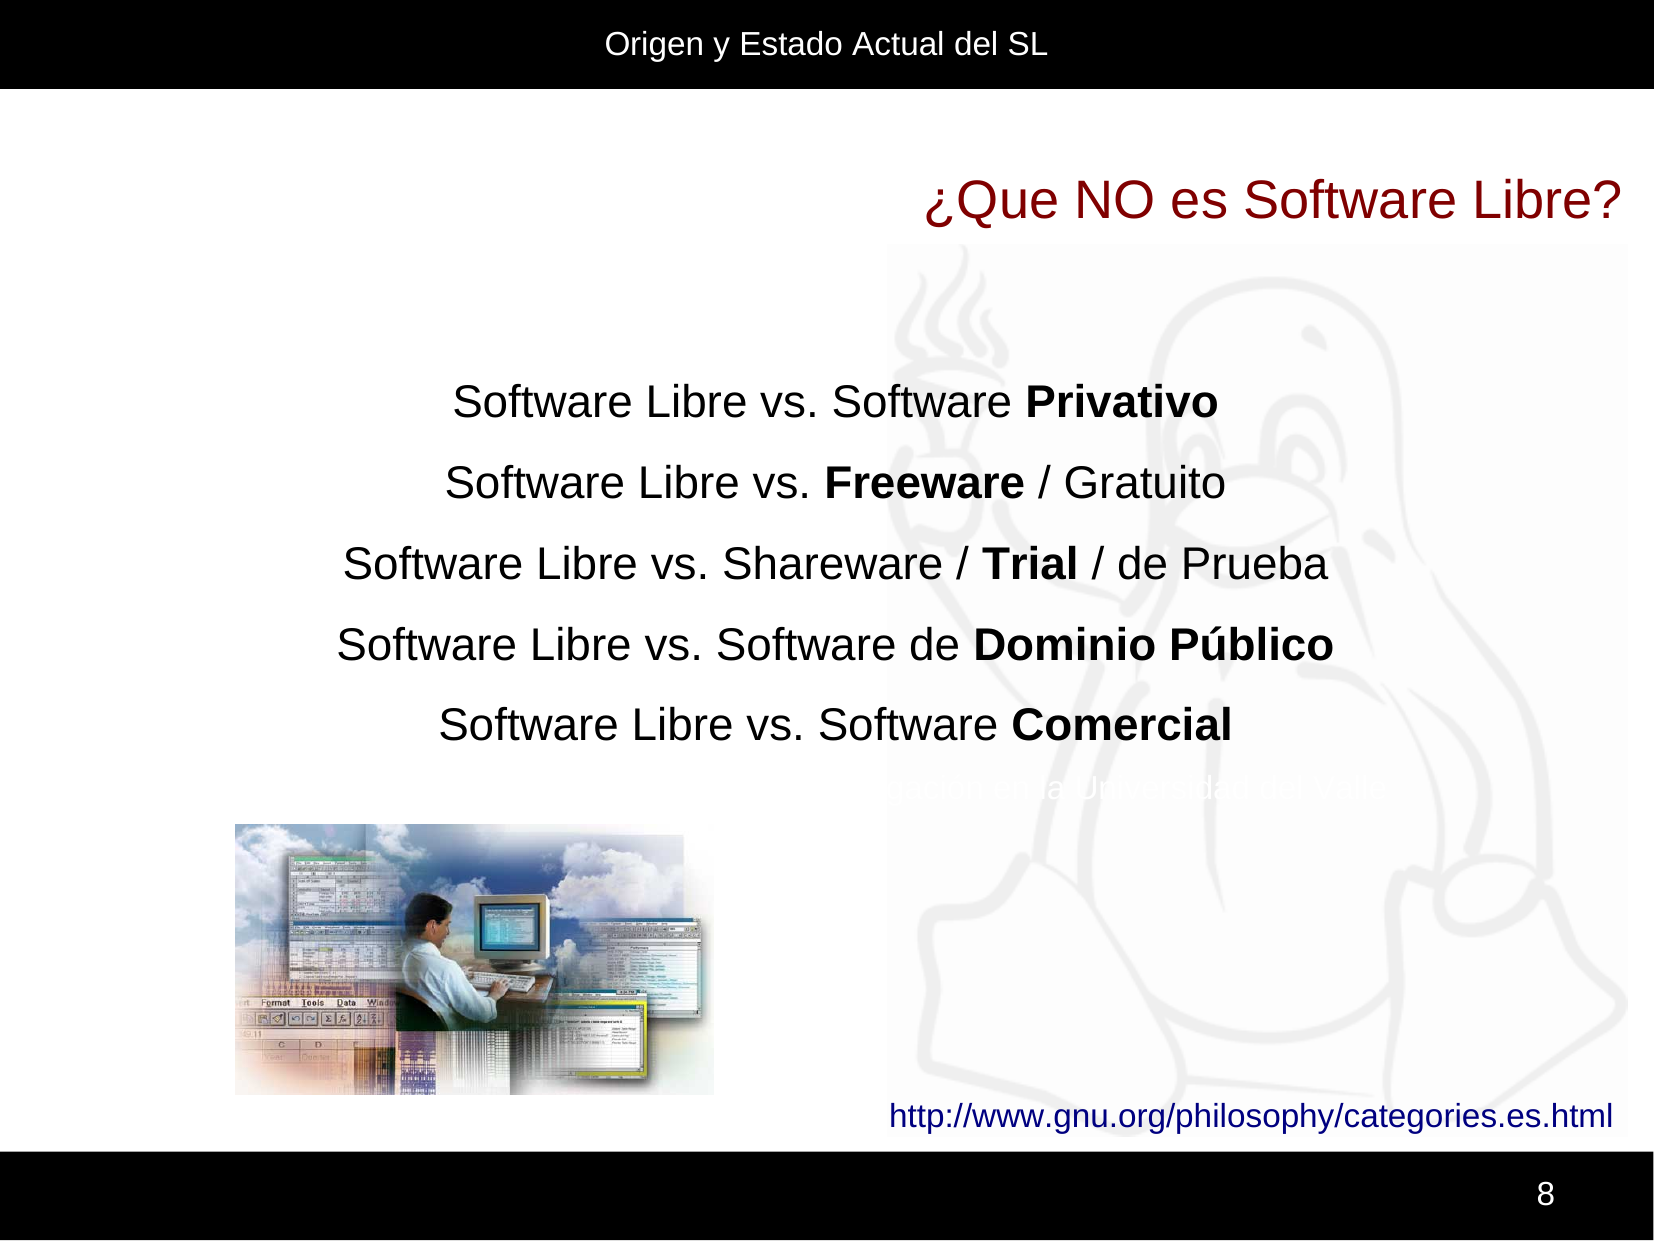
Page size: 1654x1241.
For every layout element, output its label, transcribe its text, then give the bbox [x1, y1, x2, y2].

list Software Libre vs. Software Privativo Software Libre vs. Freeware / Gratuito Software Libre vs. Shareware / Trial / de Prueba Software Libre vs. Software de Dominio Público Software Libre vs. Software Comercial http://www.gnu.org/philosophy/categories.es.html [29, 295, 1625, 1142]
picture [235, 824, 714, 1096]
picture [887, 244, 1628, 1137]
text_box Origen y Estado Actual del SL [0, 0, 1654, 89]
title ¿Que NO es Software Libre? [147, 147, 1625, 252]
